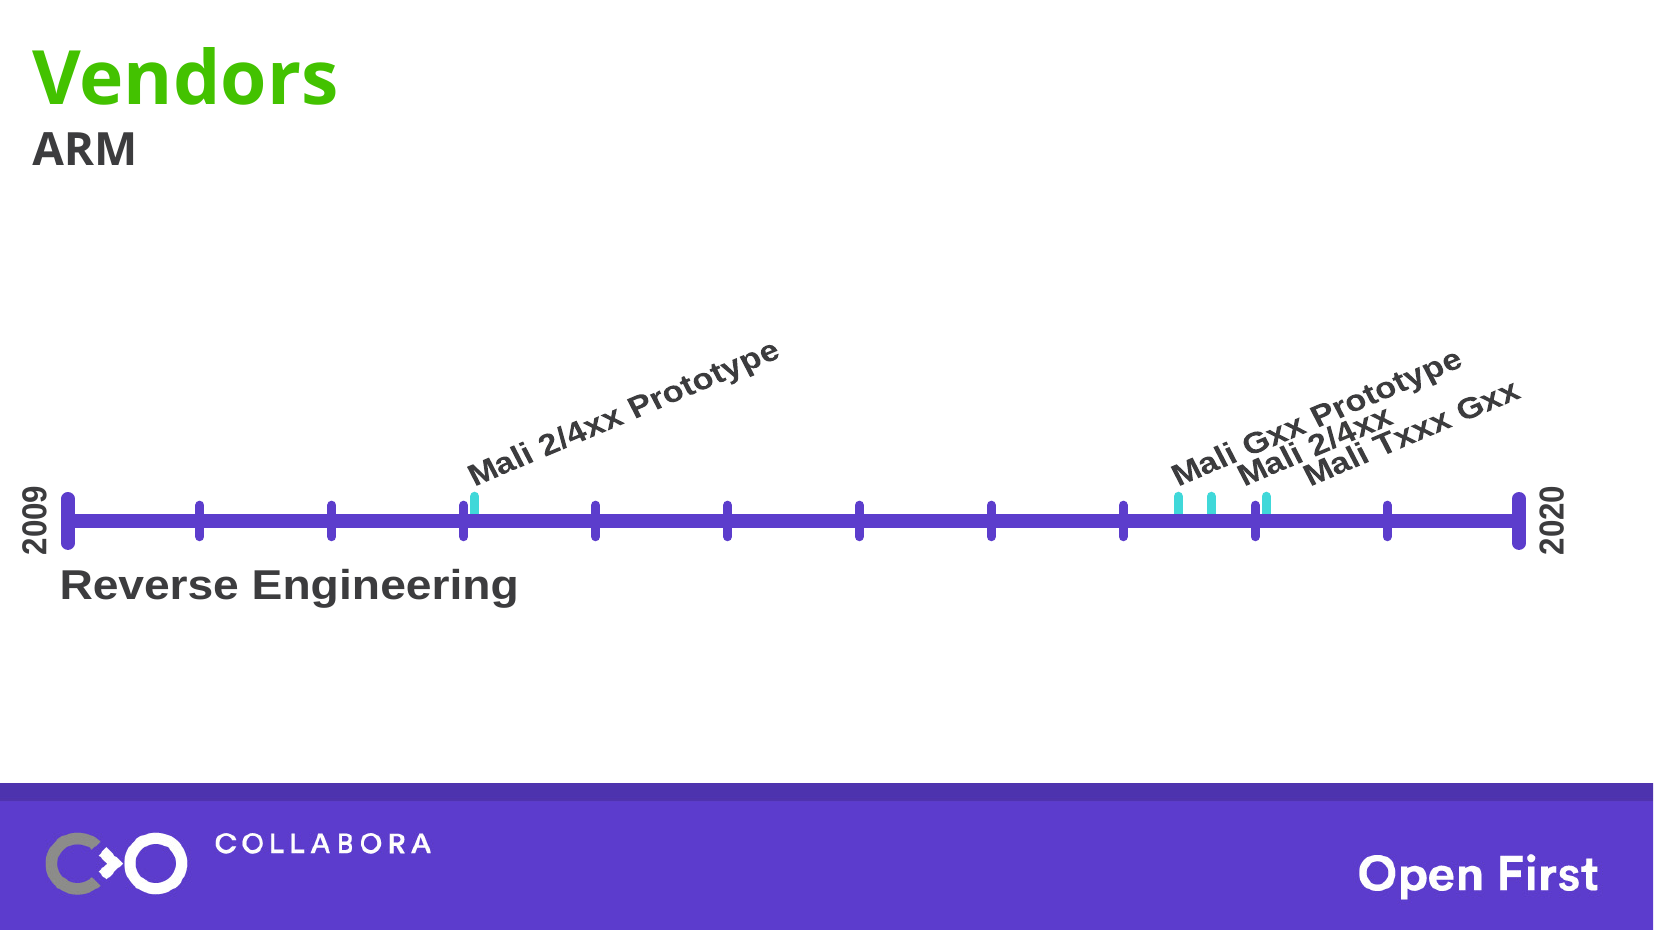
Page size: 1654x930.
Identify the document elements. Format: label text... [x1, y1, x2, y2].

title Vendors ARM [32, 29, 1605, 193]
picture [0, 0, 1654, 930]
